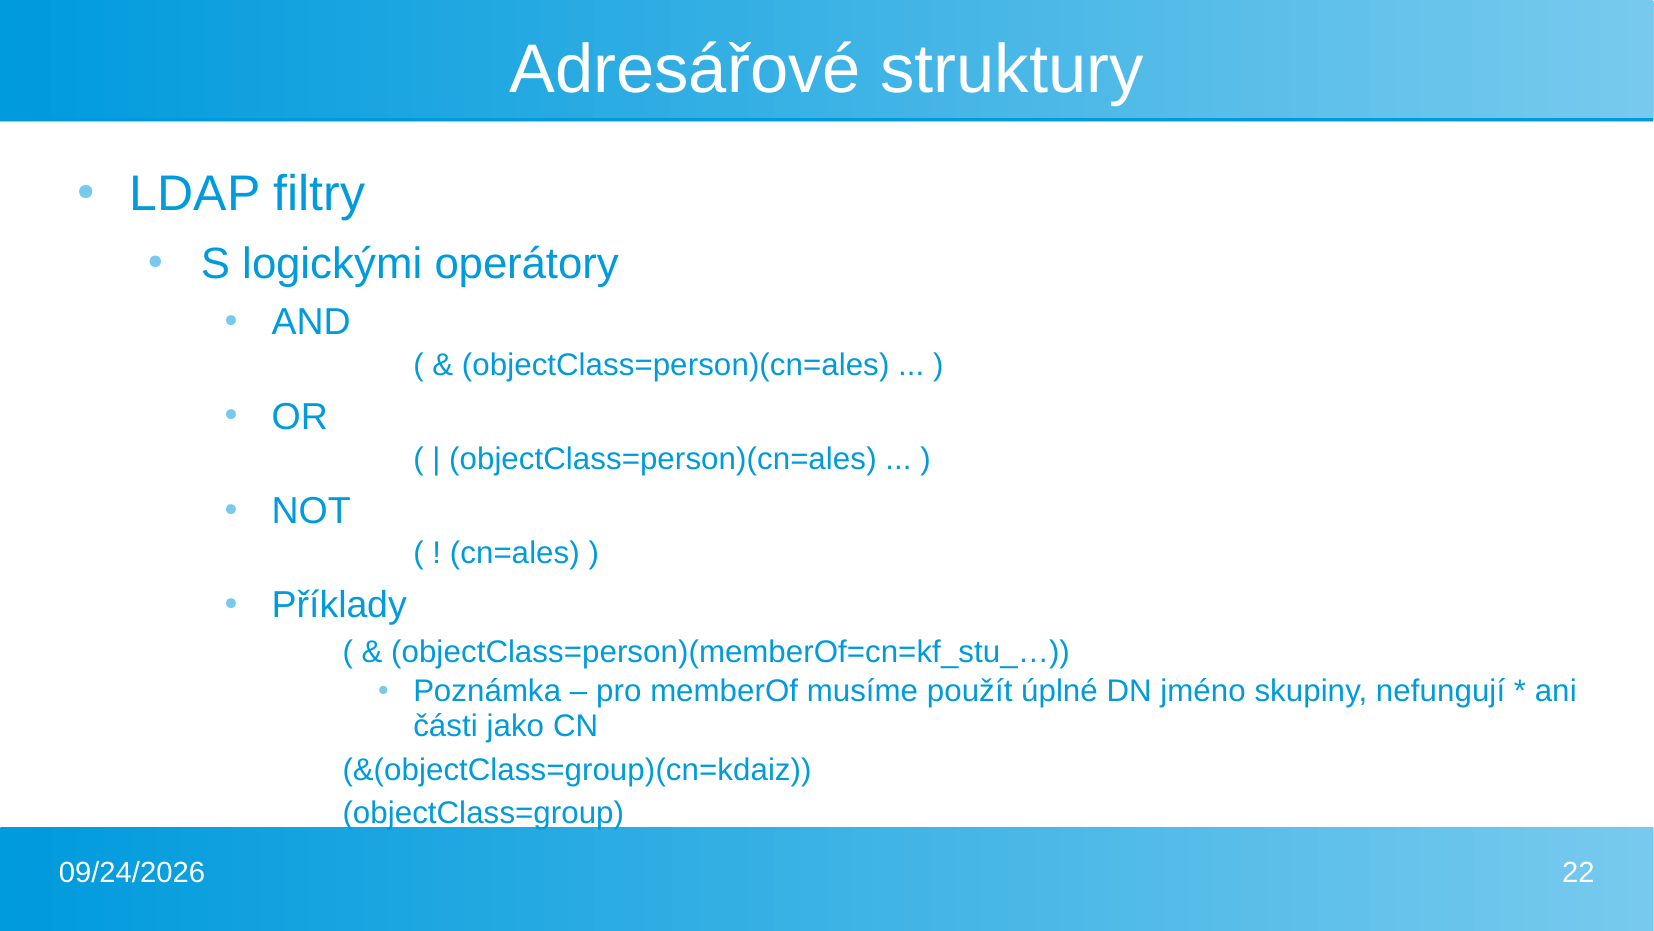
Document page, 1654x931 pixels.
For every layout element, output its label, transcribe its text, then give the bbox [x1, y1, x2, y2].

title Adresářové struktury [59, 29, 1595, 108]
list LDAP filtry S logickými operátory AND ( & (objectClass=person)(cn=ales) ... ) OR ( | (objectClass=person)(cn=ales) ... ) NOT ( ! (cn=ales) ) Příklady ( & (objectClass=person)(memberOf=cn=kf_stu_…)) Poznámka – pro memberOf musíme použít úplné DN jméno skupiny, nefungují * ani části jako CN (&(objectClass=group)(cn=kdaiz)) (objectClass=group) [59, 165, 1595, 756]
